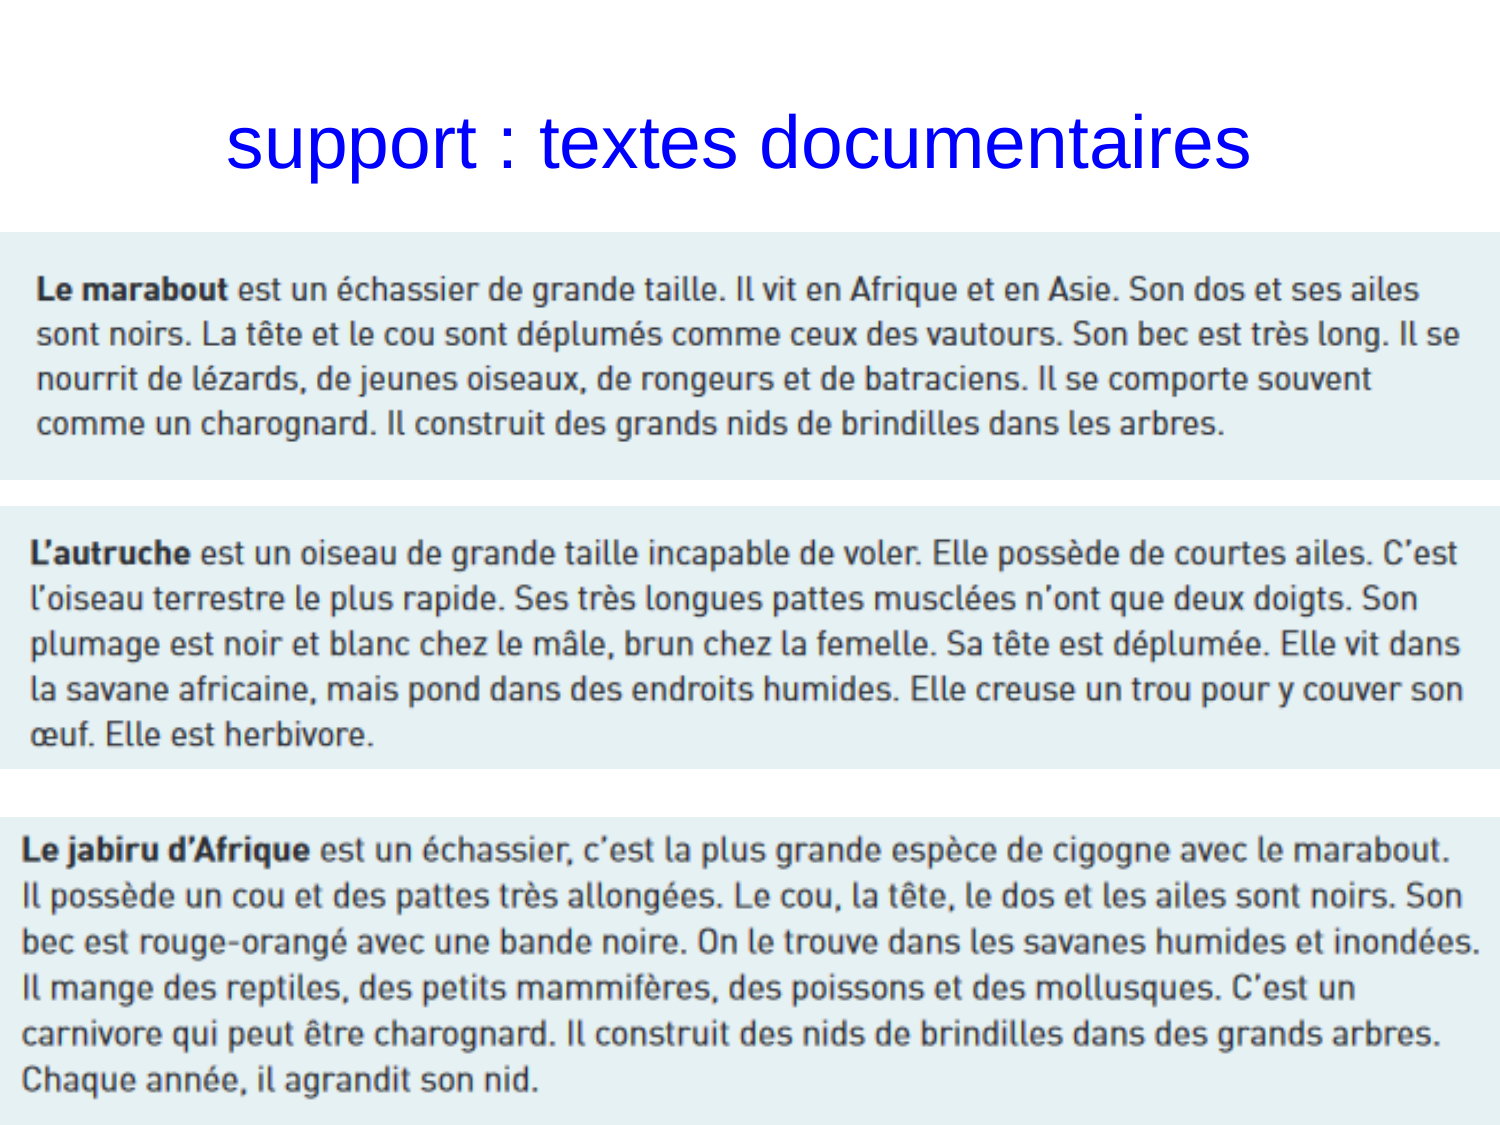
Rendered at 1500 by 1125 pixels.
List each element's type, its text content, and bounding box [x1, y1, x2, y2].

title support : textes documentaires [75, 45, 1425, 232]
picture [0, 506, 1500, 769]
picture [0, 817, 1500, 1125]
picture [0, 232, 1500, 480]
